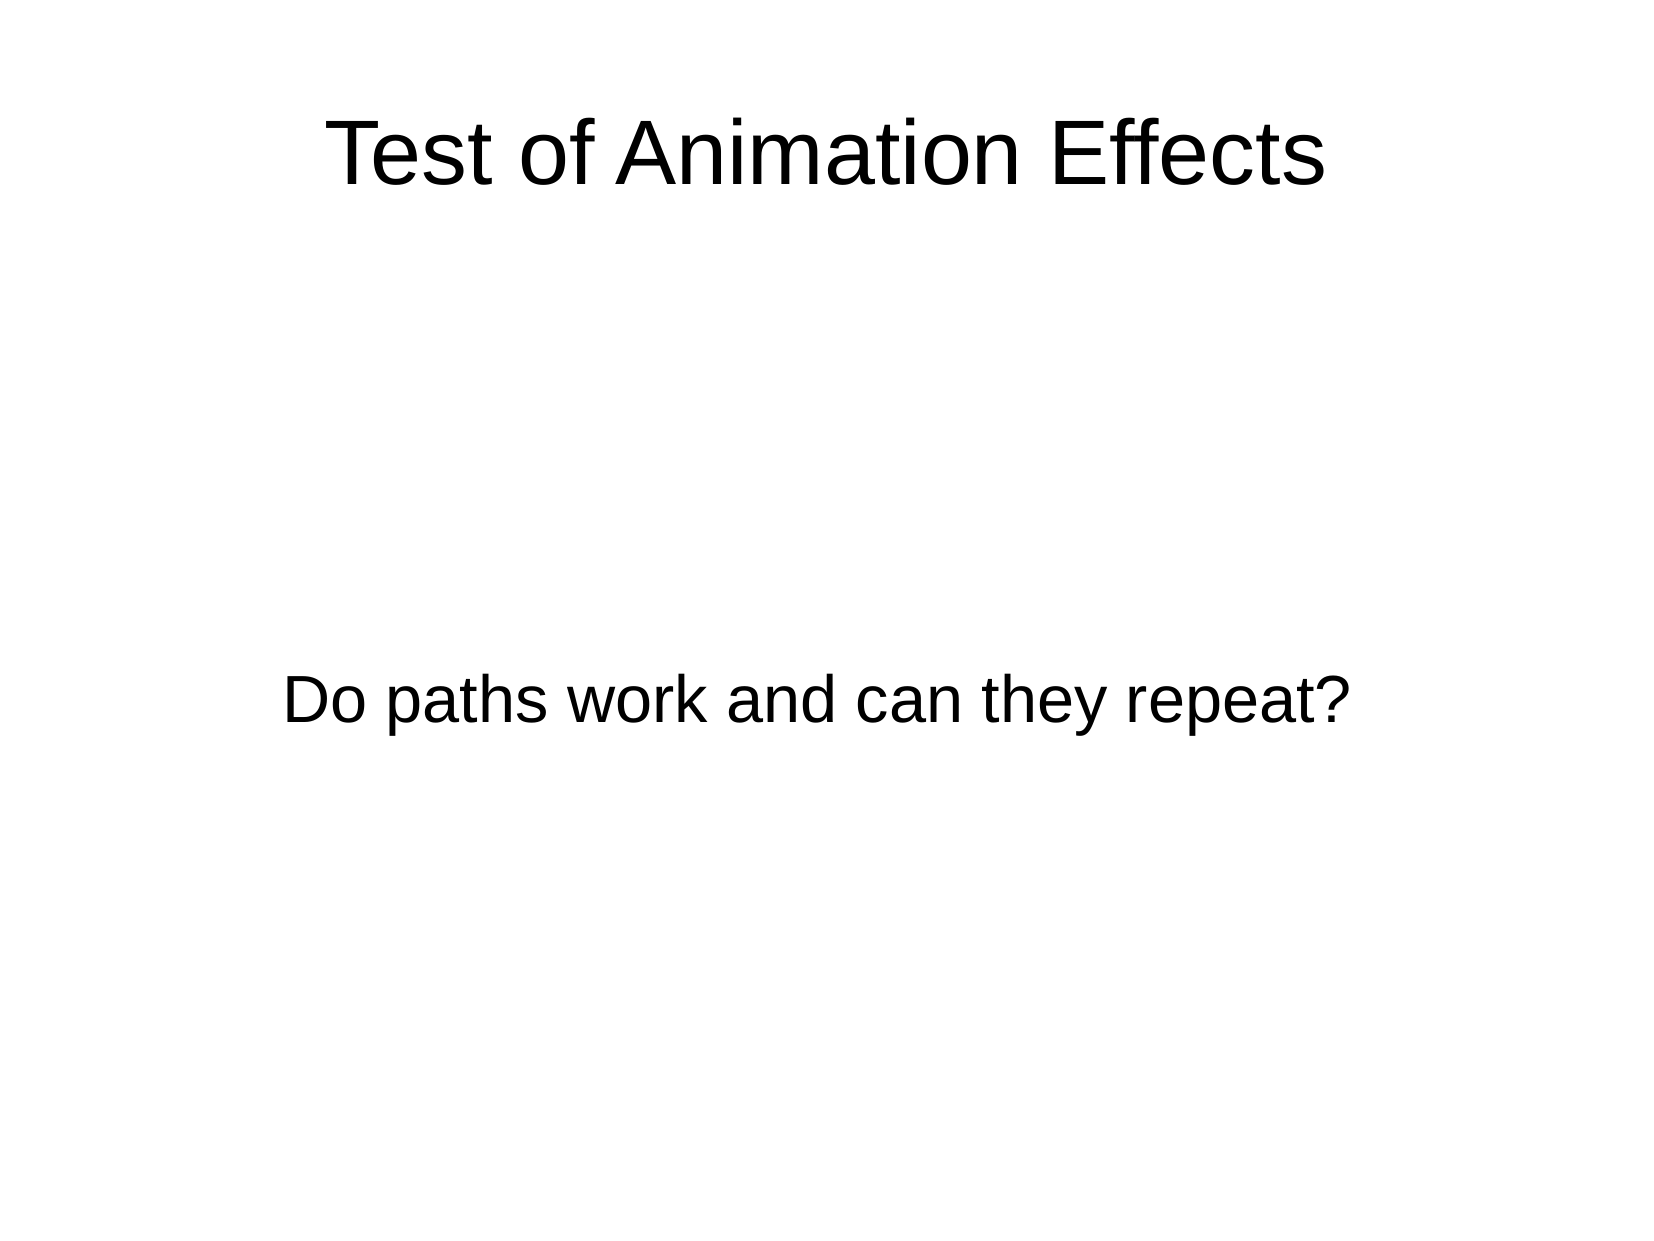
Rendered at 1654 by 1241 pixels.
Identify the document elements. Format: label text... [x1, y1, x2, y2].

subtitle Do paths work and can they repeat? [82, 290, 1571, 1109]
title Test of Animation Effects [82, 49, 1571, 257]
